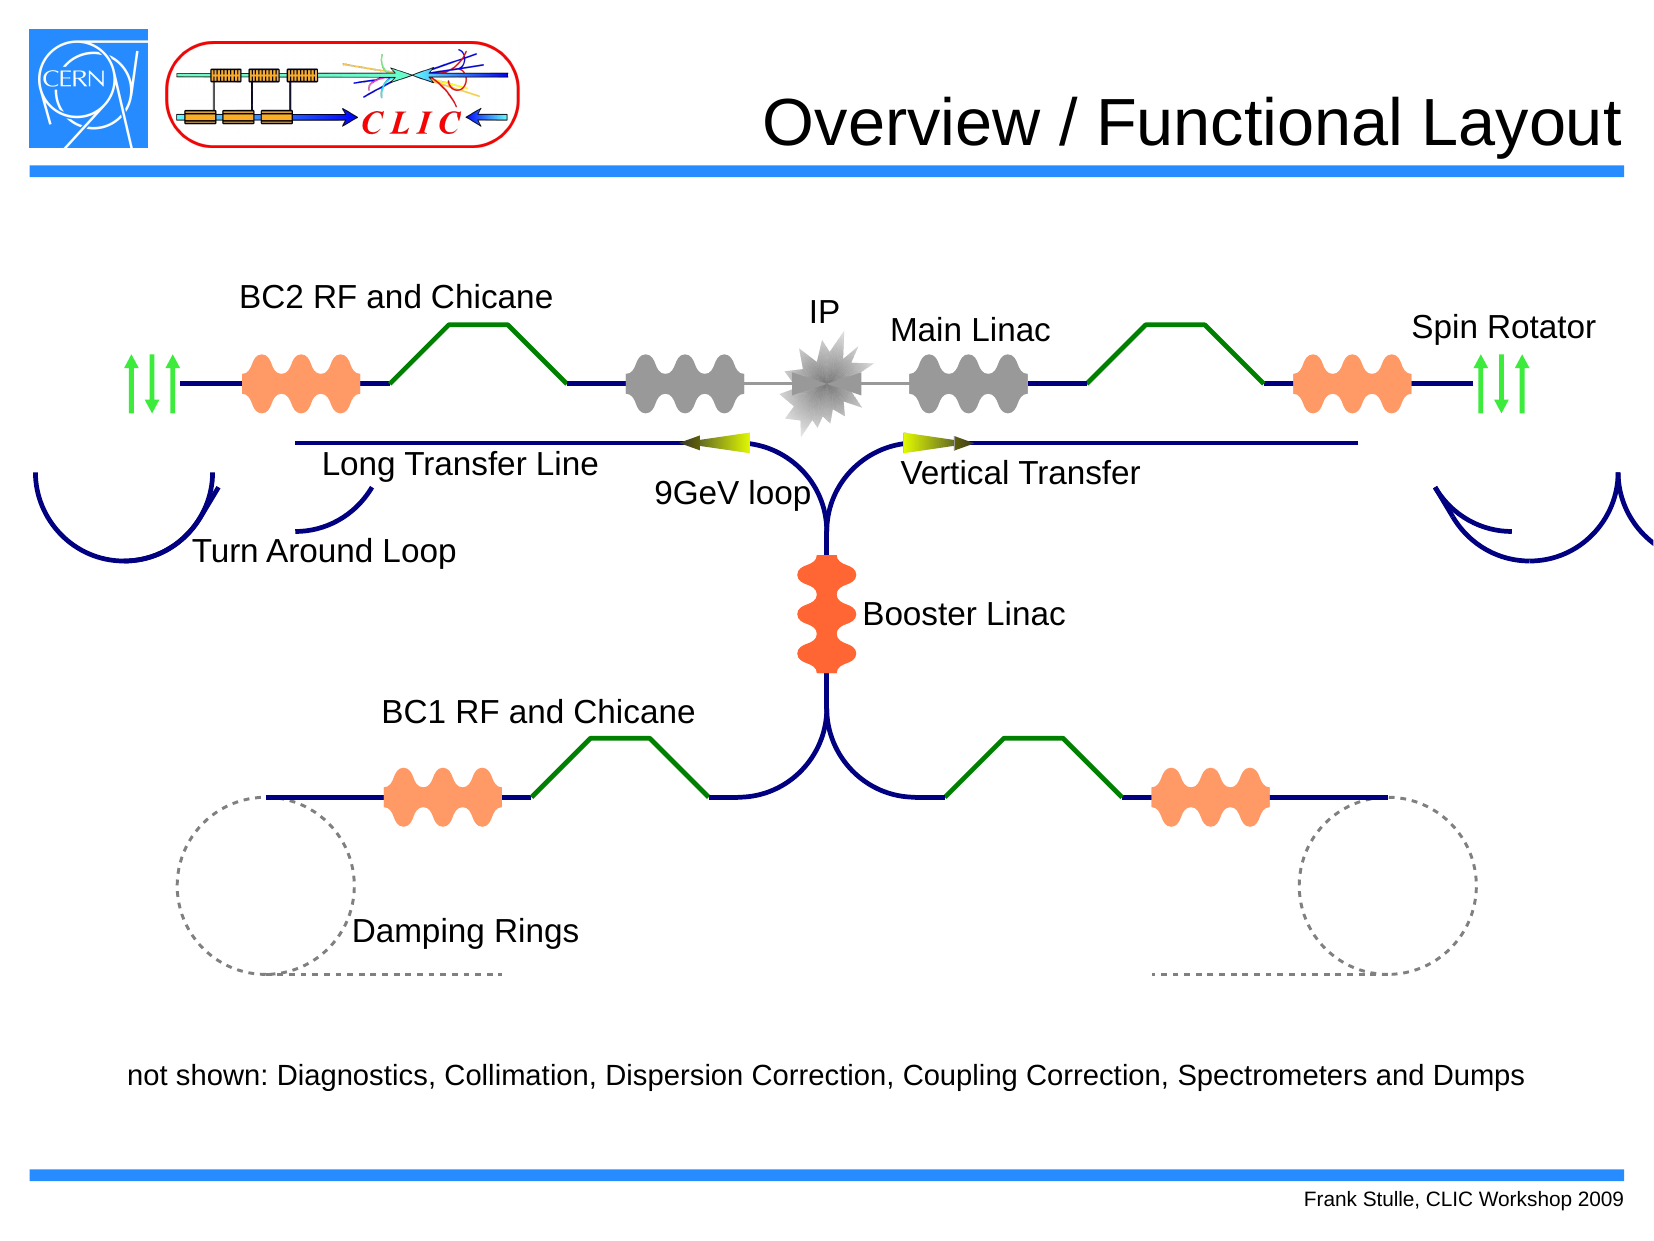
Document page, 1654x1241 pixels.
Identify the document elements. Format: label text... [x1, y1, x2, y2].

text_box Turn Around Loop [177, 525, 473, 578]
text_box [383, 767, 502, 827]
text_box [1473, 354, 1489, 414]
text_box 9GeV loop [639, 467, 828, 520]
text_box Damping Rings [337, 904, 595, 957]
text_box IP [794, 286, 856, 339]
picture [29, 29, 148, 148]
text_box [909, 356, 1028, 414]
text_box [679, 432, 751, 454]
text_box Long Transfer Line [307, 438, 615, 491]
title Overview / Functional Layout [134, 79, 1623, 166]
text_box not shown: Diagnostics, Collimation, Dispersion Correction, Coupling Correction, Spectrometers and Dumps [112, 1051, 1546, 1099]
text_box BC2 RF and Chicane [224, 271, 569, 324]
text_box [165, 354, 181, 414]
text_box [784, 339, 875, 383]
text_box [625, 354, 745, 414]
text_box [1293, 354, 1412, 414]
text_box [797, 555, 857, 674]
text_box [1151, 767, 1270, 827]
text_box Spin Rotator [1396, 301, 1612, 354]
text_box Booster Linac [847, 588, 1082, 641]
text_box BC1 RF and Chicane [366, 685, 712, 738]
text_box [779, 385, 863, 438]
text_box [1494, 354, 1509, 414]
text_box Main Linac [875, 304, 1067, 356]
picture [165, 41, 520, 79]
text_box Vertical Transfer [885, 447, 1156, 499]
text_box [903, 432, 975, 447]
text_box [242, 354, 361, 414]
text_box [144, 354, 160, 414]
text_box [124, 354, 139, 414]
text_box [1514, 354, 1530, 414]
